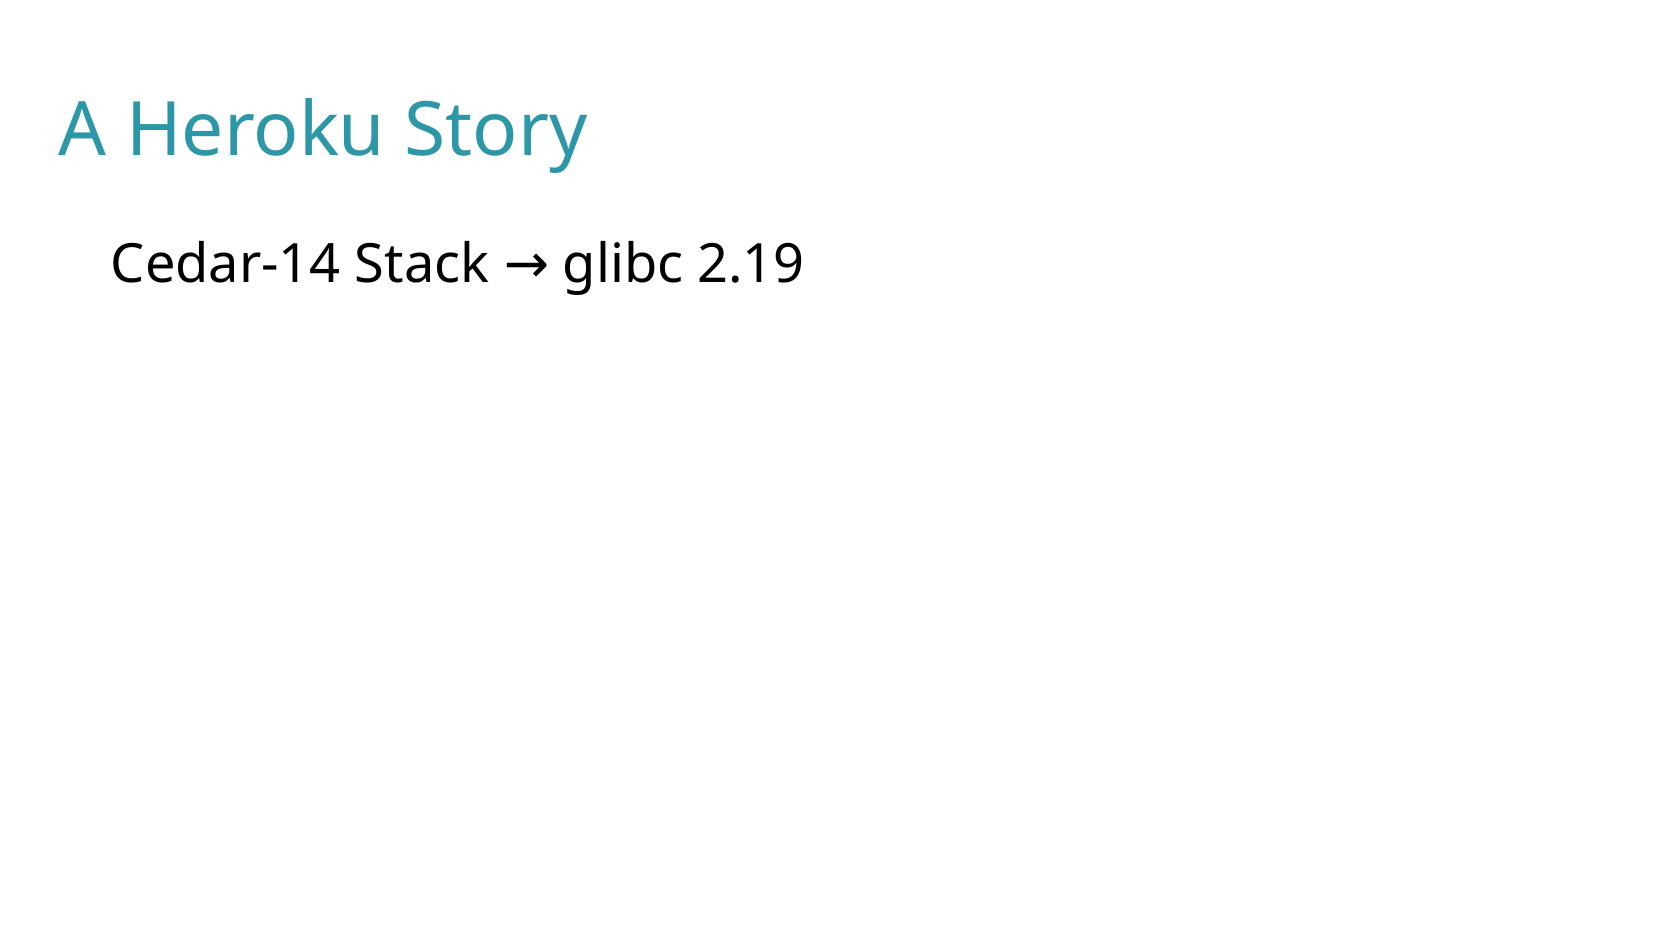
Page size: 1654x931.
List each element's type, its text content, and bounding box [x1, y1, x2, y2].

text_box Cedar-14 Stack → glibc 2.19 [105, 225, 1216, 289]
title A Heroku Story [59, 59, 1595, 178]
